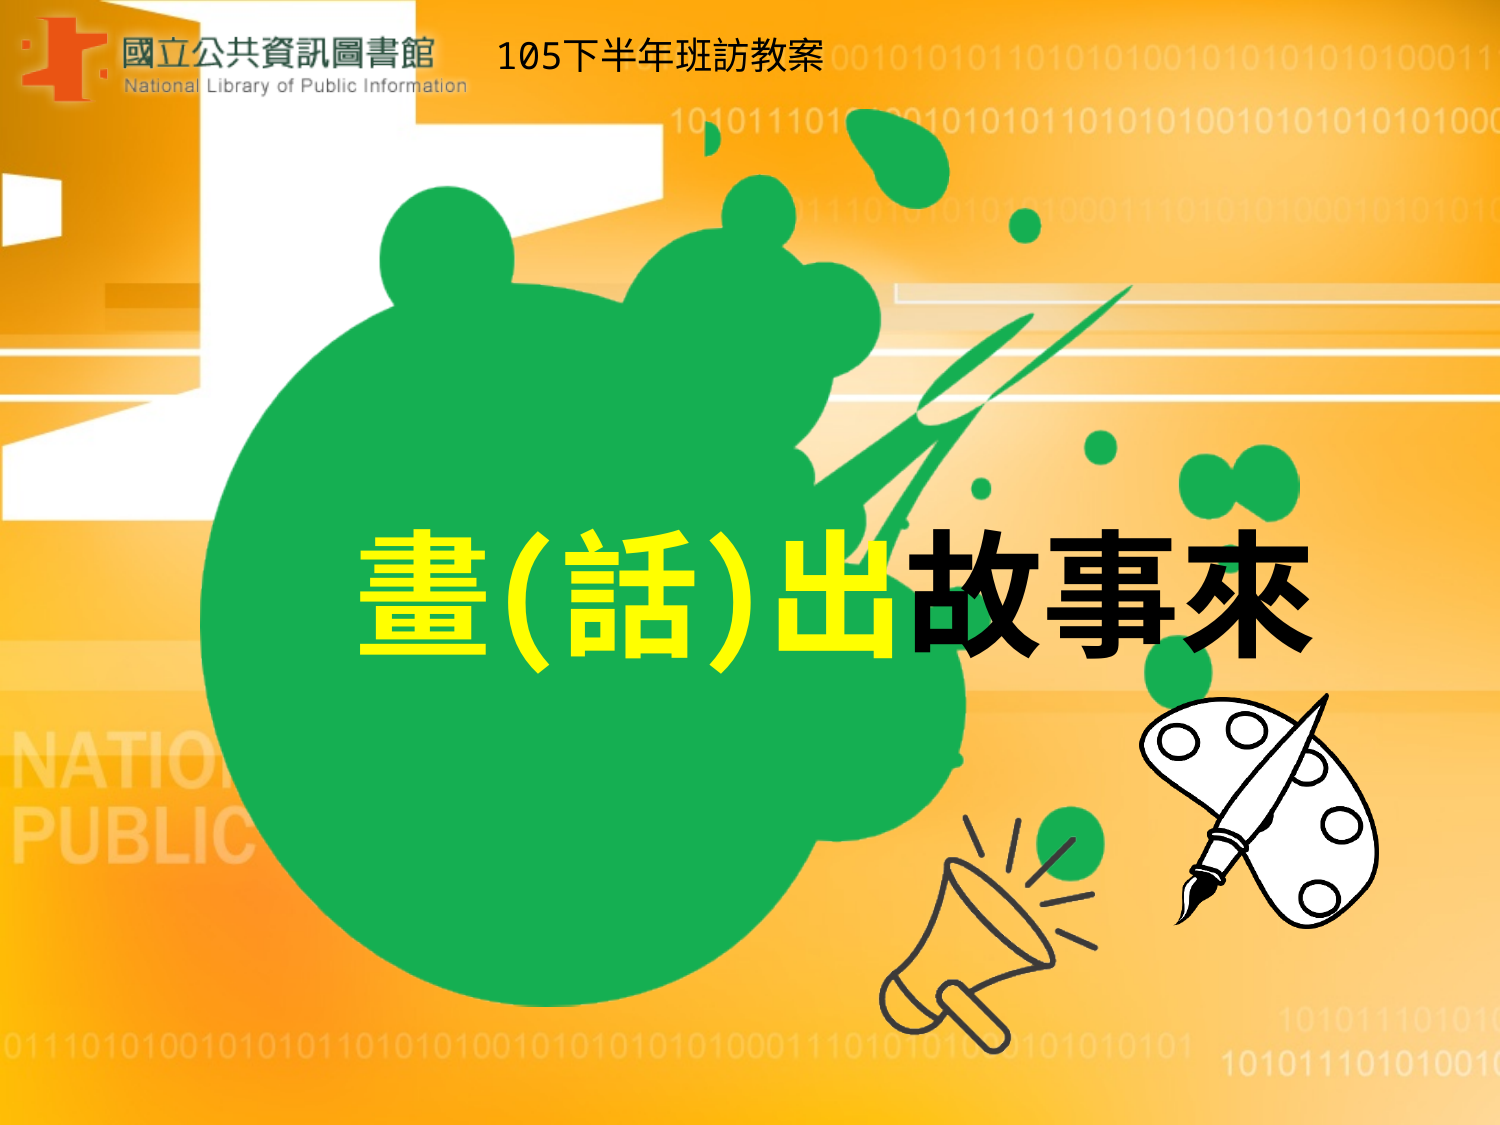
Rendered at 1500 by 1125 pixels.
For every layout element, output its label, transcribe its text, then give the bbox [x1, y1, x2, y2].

title 畫(話)出故事來 [324, 420, 1348, 763]
picture [0, 0, 1500, 1125]
text_box 105下半年班訪教案 [485, 24, 841, 85]
